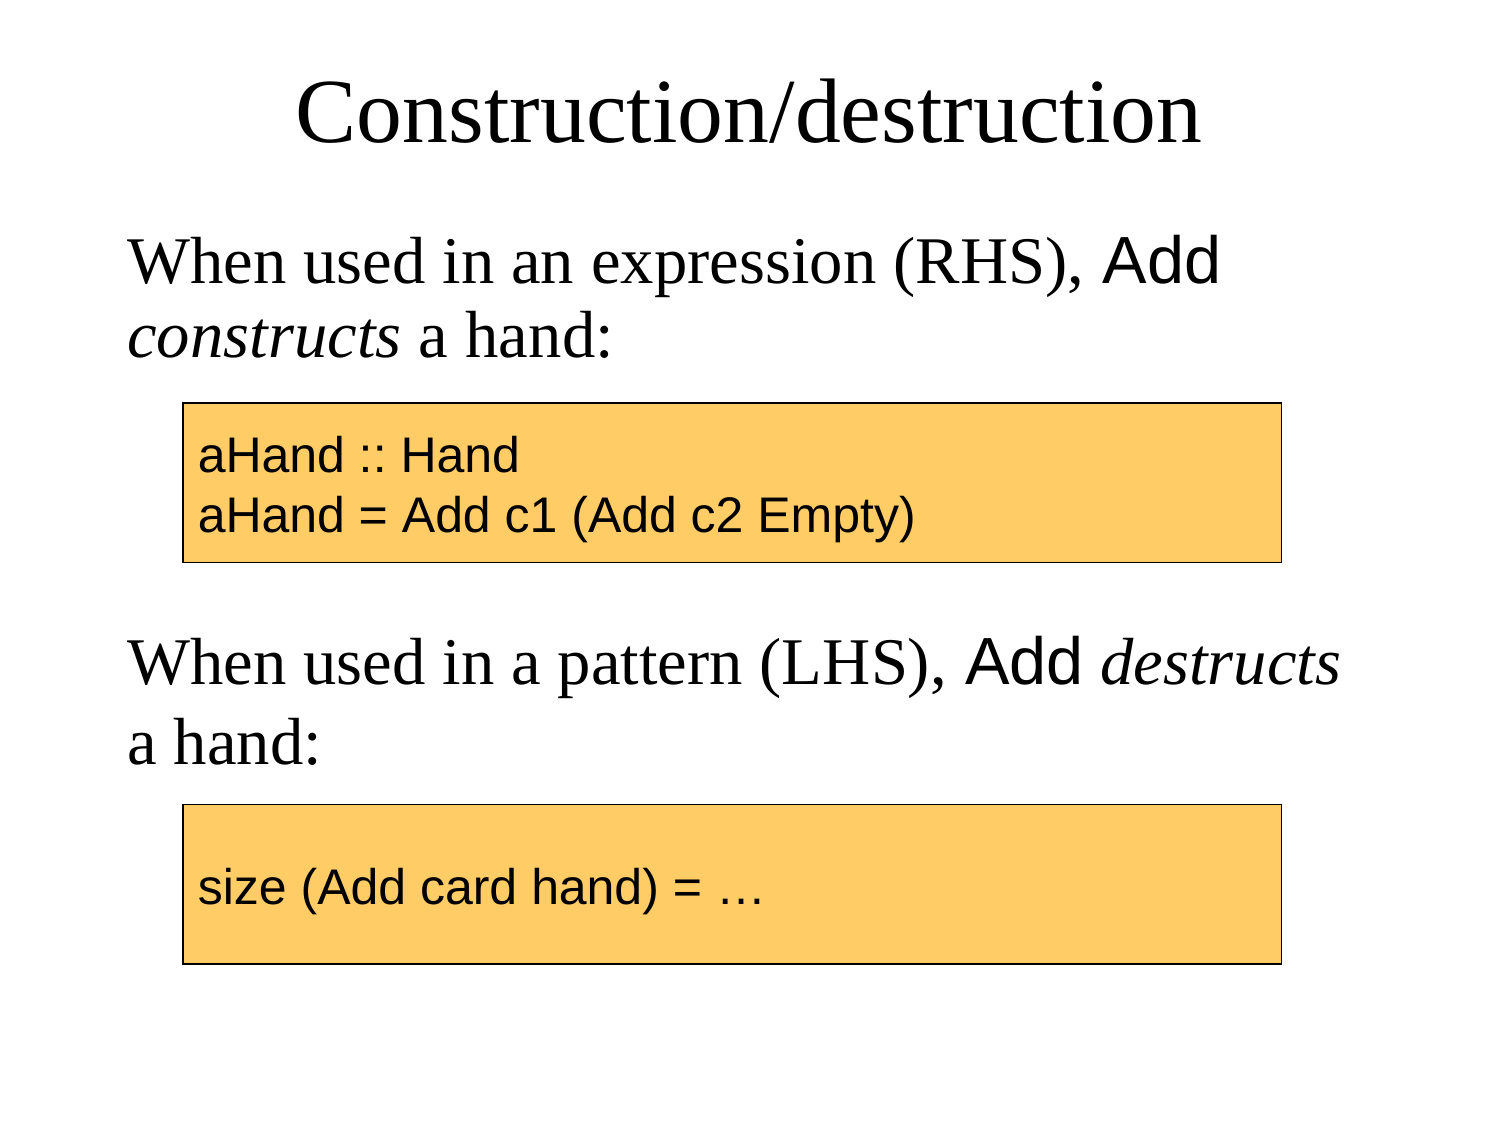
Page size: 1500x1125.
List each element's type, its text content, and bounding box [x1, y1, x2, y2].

list When used in a pattern (LHS), Add destructs a hand: [112, 609, 1388, 1043]
title Construction/destruction [112, 17, 1388, 205]
list When used in an expression (RHS), Add constructs a hand: [112, 214, 1388, 515]
text_box size (Add card hand) = … [183, 804, 1282, 965]
text_box aHand :: Hand aHand = Add c1 (Add c2 Empty) [183, 402, 1282, 563]
